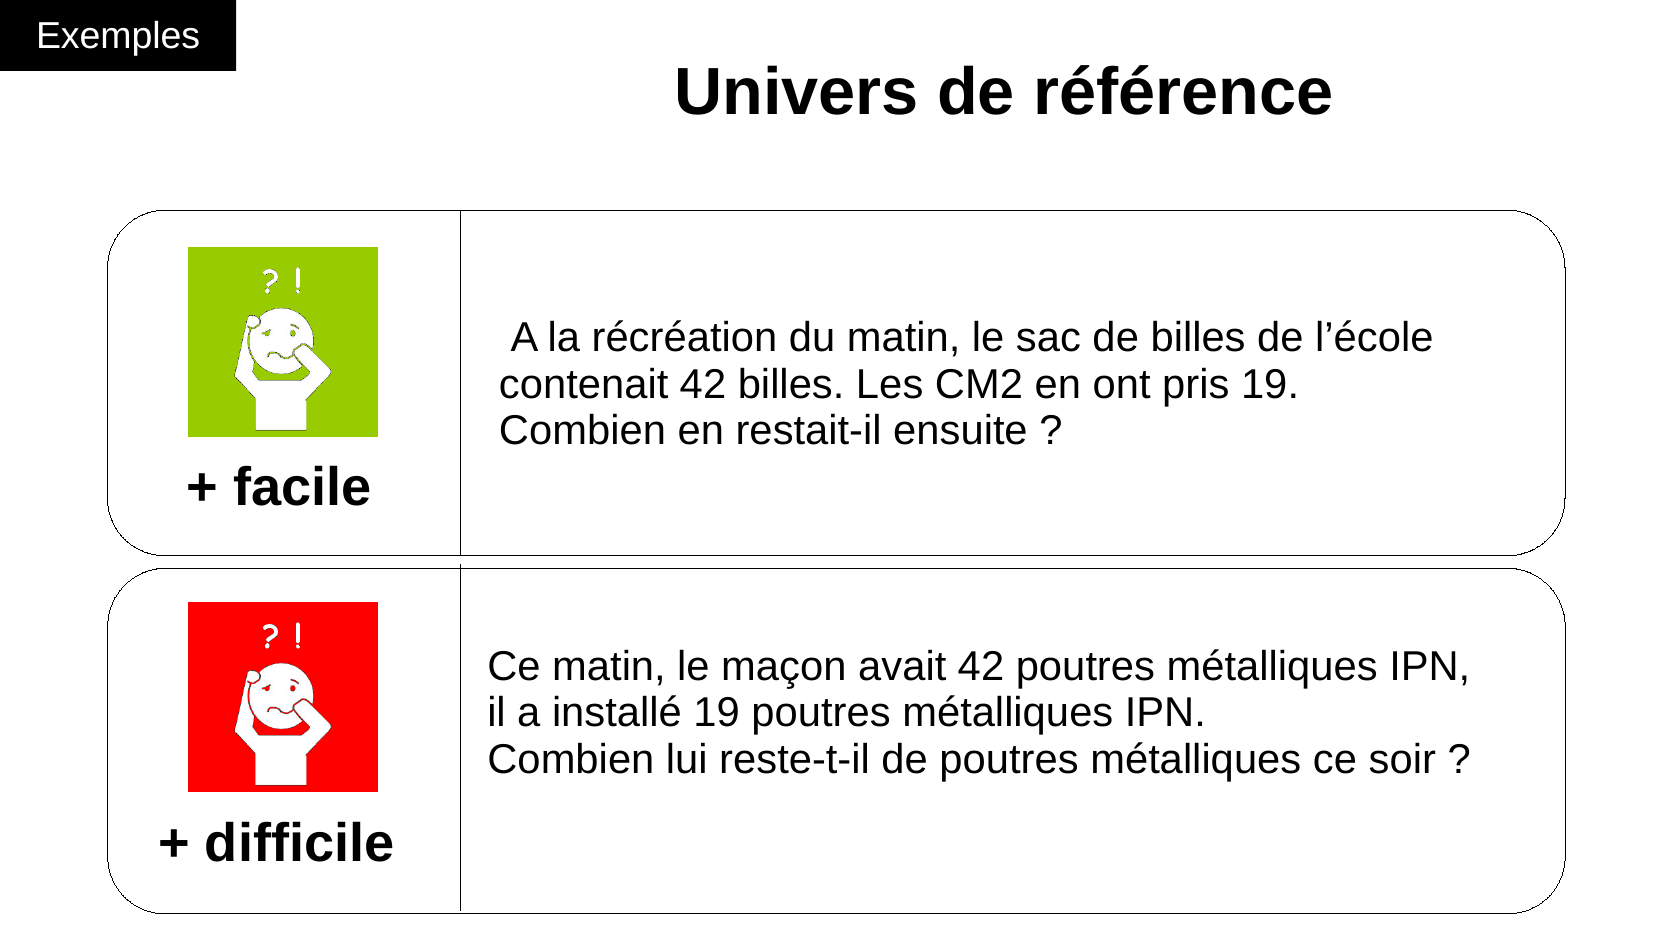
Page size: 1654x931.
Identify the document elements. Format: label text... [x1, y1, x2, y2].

text_box Exemples [0, 0, 237, 71]
text_box Univers de référence [448, 47, 1560, 212]
picture [188, 247, 378, 438]
text_box + difficile [124, 805, 430, 916]
text_box Ce matin, le maçon avait 42 poutres métalliques IPN, il a installé 19 poutres métalliques IPN. Combien lui reste-t-il de poutres métalliques ce soir ? [472, 632, 1506, 793]
text_box A la récréation du matin, le sac de billes de l’école contenait 42 billes. Les CM2 en ont pris 19. Combien en restait-il ensuite ? [484, 303, 1466, 464]
picture [188, 602, 378, 792]
text_box + facile [110, 448, 449, 560]
